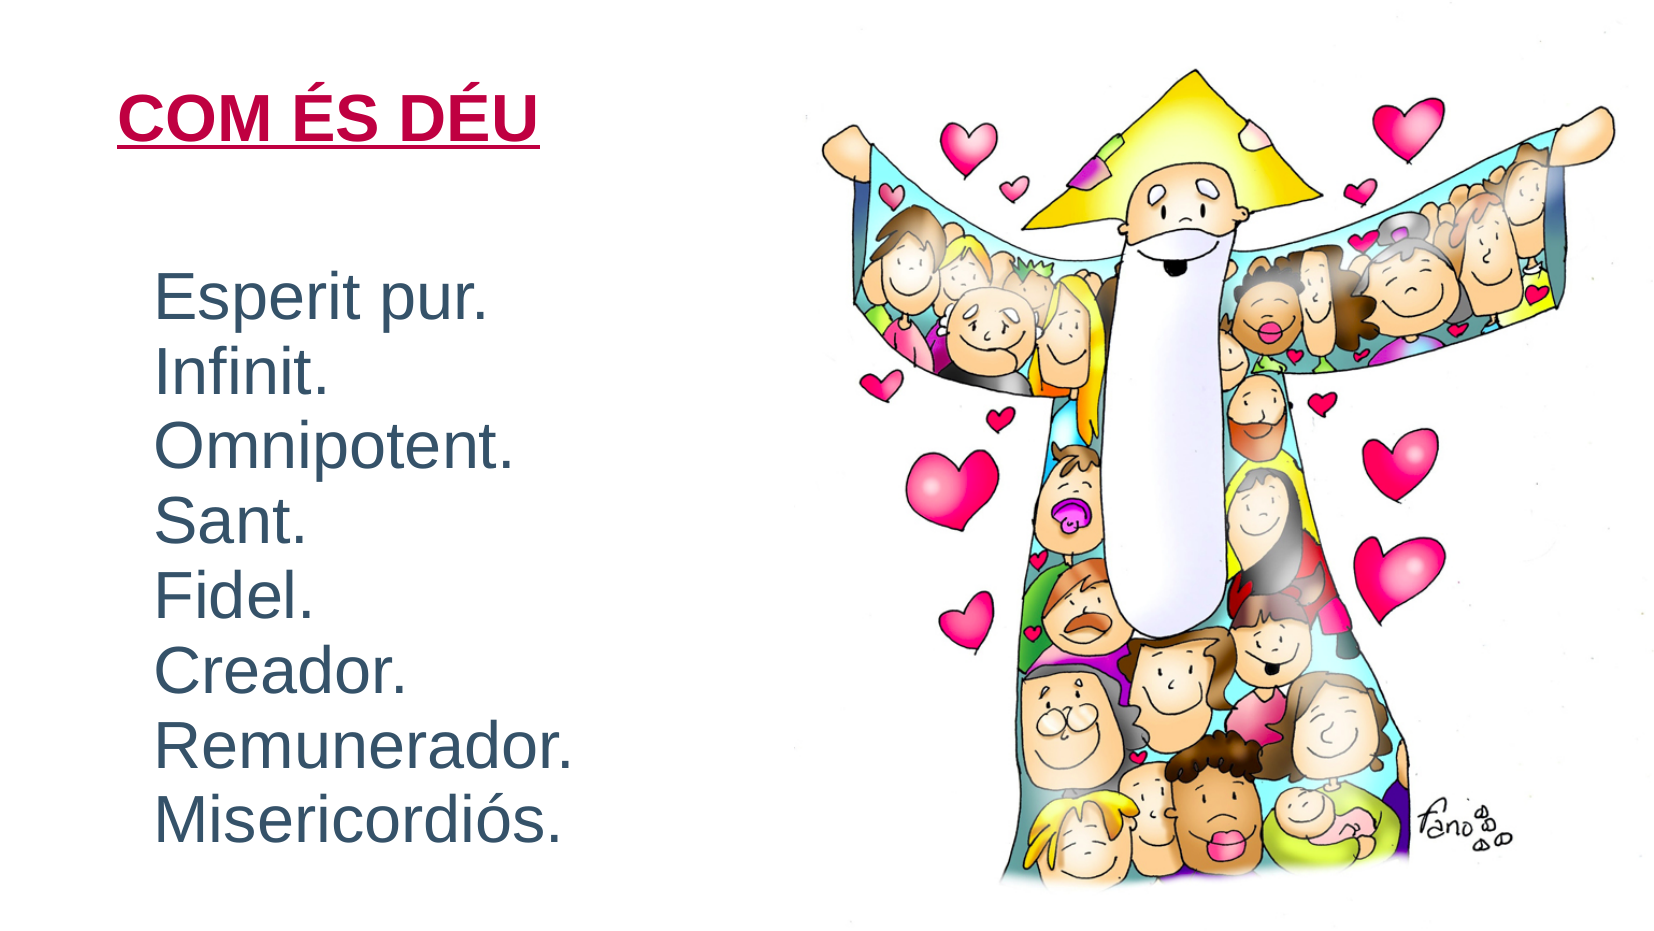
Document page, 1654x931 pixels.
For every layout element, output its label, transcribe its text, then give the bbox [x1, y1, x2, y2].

subtitle Esperit pur. Infinit. Omnipotent. Sant. Fidel. Creador. Remunerador. Misericordiós. [153, 224, 875, 892]
picture [794, 0, 1654, 931]
text_box COM ÉS DÉU [117, 70, 1051, 166]
